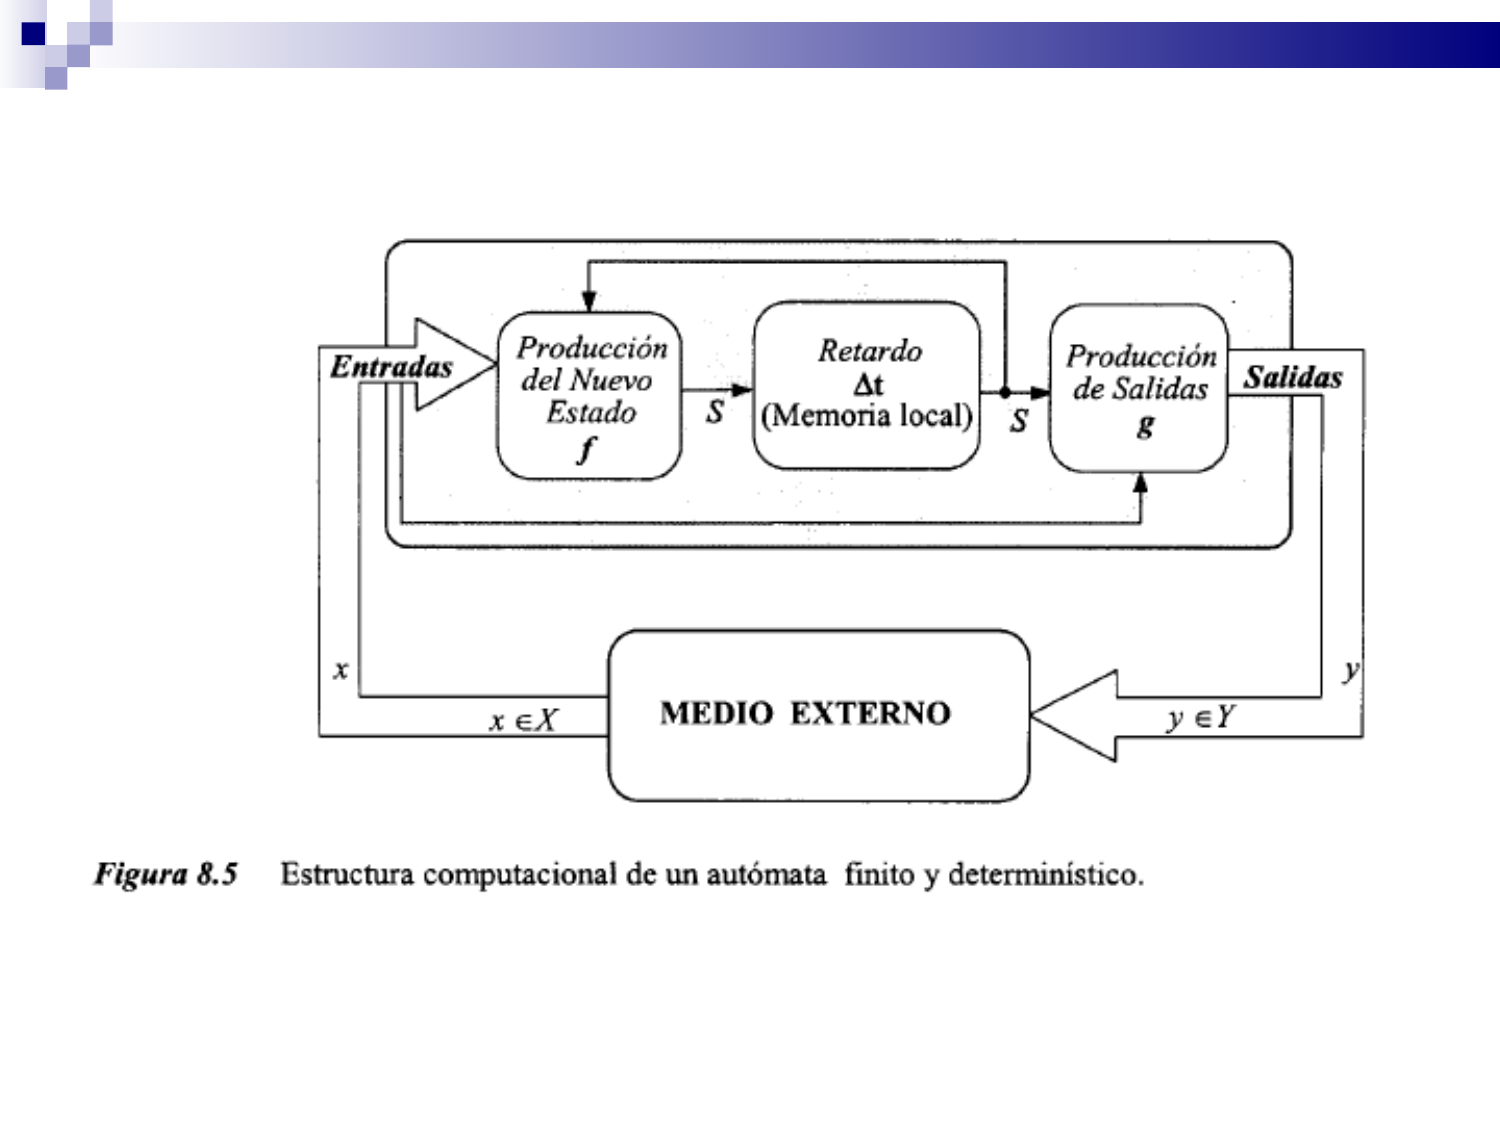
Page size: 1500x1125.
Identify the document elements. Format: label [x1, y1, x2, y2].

picture [79, 212, 1421, 913]
